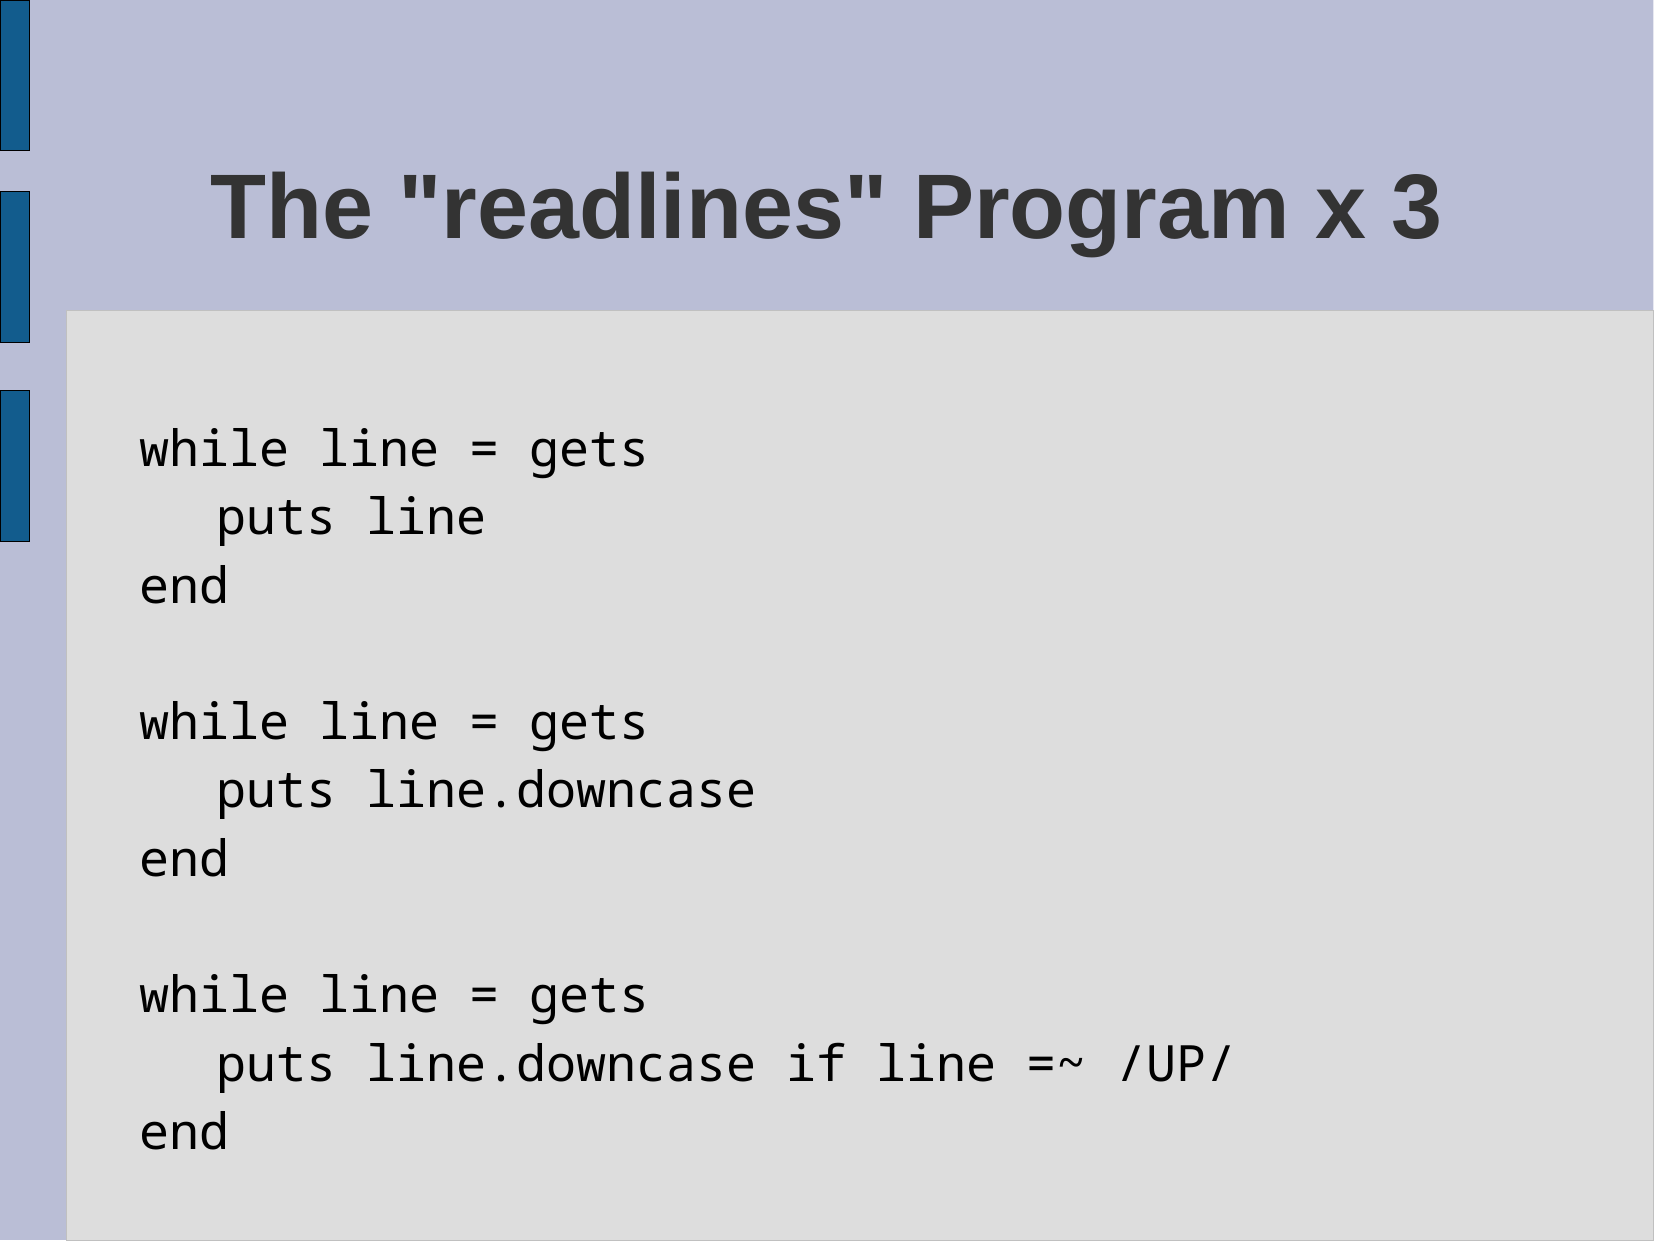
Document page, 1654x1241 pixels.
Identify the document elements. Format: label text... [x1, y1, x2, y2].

list while line = gets puts line end while line = gets puts line.downcase end while line = gets puts line.downcase if line =~ /UP/ end [121, 344, 1613, 1127]
title The "readlines" Program x 3 [121, 102, 1534, 311]
